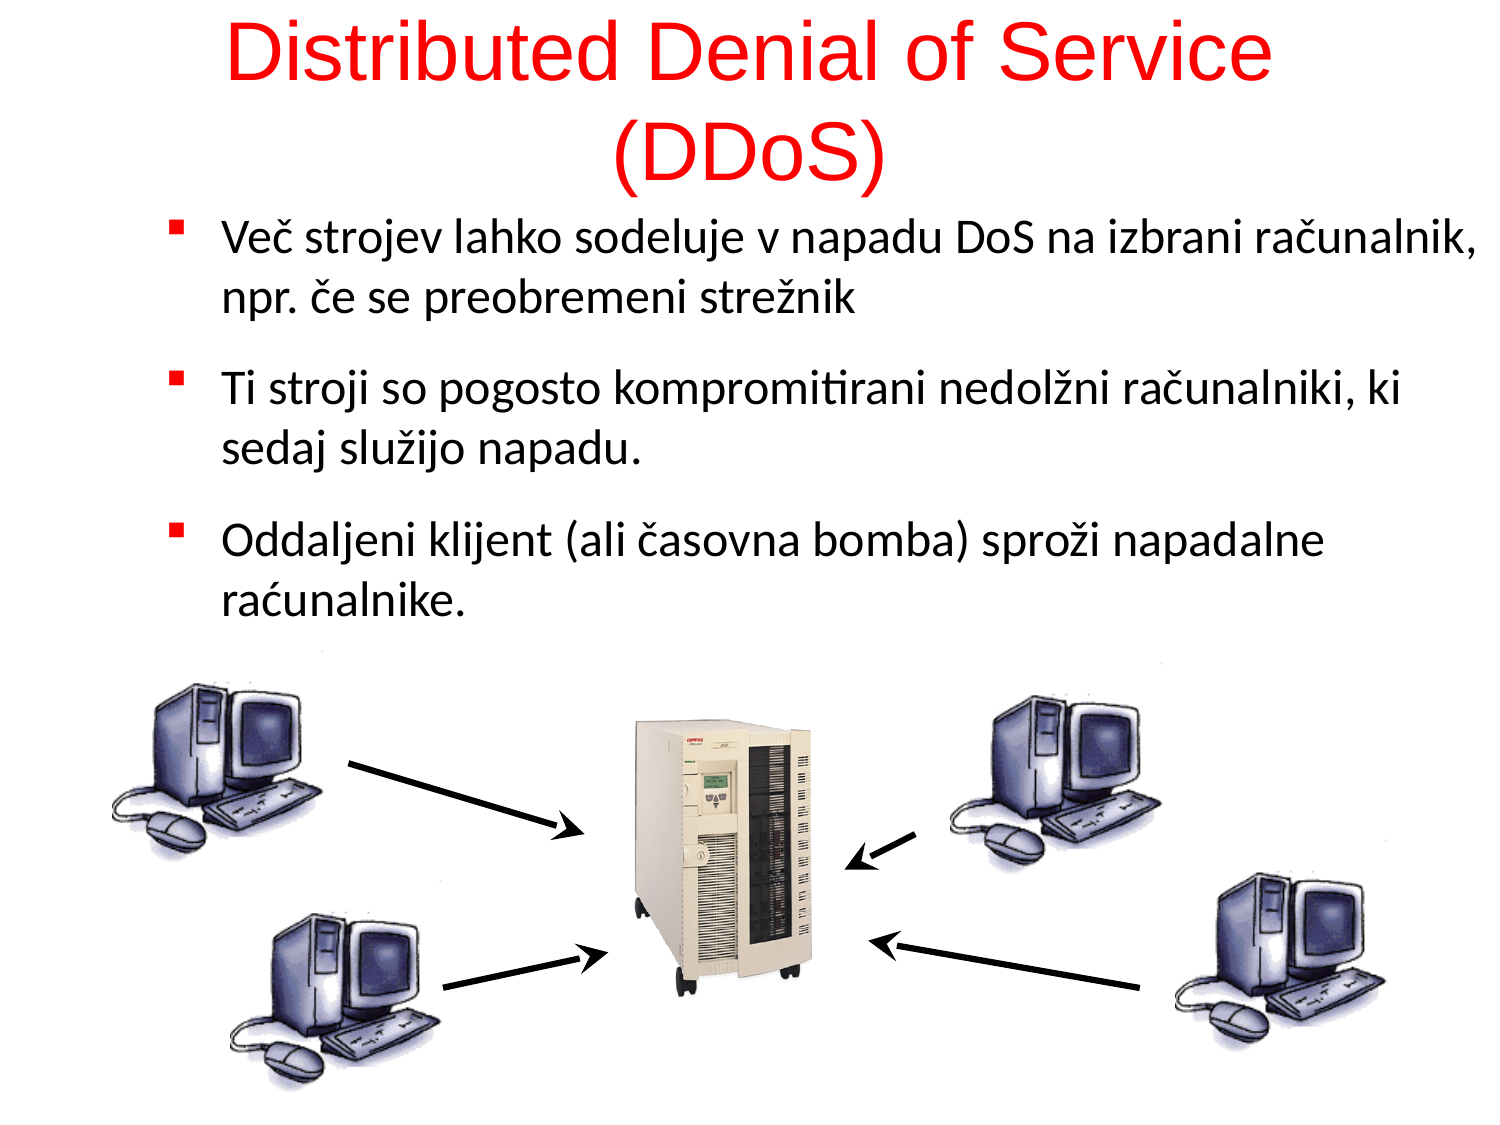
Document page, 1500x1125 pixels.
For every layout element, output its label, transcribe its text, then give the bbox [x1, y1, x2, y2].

picture [631, 716, 815, 1000]
picture [112, 621, 465, 1125]
title Distributed Denial of Service (DDoS) [75, 0, 1426, 206]
picture [950, 633, 1410, 1085]
list Več strojev lahko sodeluje v napadu DoS na izbrani računalnik, npr. če se preobremeni strežnik Ti stroji so pogosto kompromitirani nedolžni računalniki, ki sedaj služijo napadu. Oddaljeni klijent (ali časovna bomba) sproži napadalne raćunalnike. [150, 196, 1500, 634]
